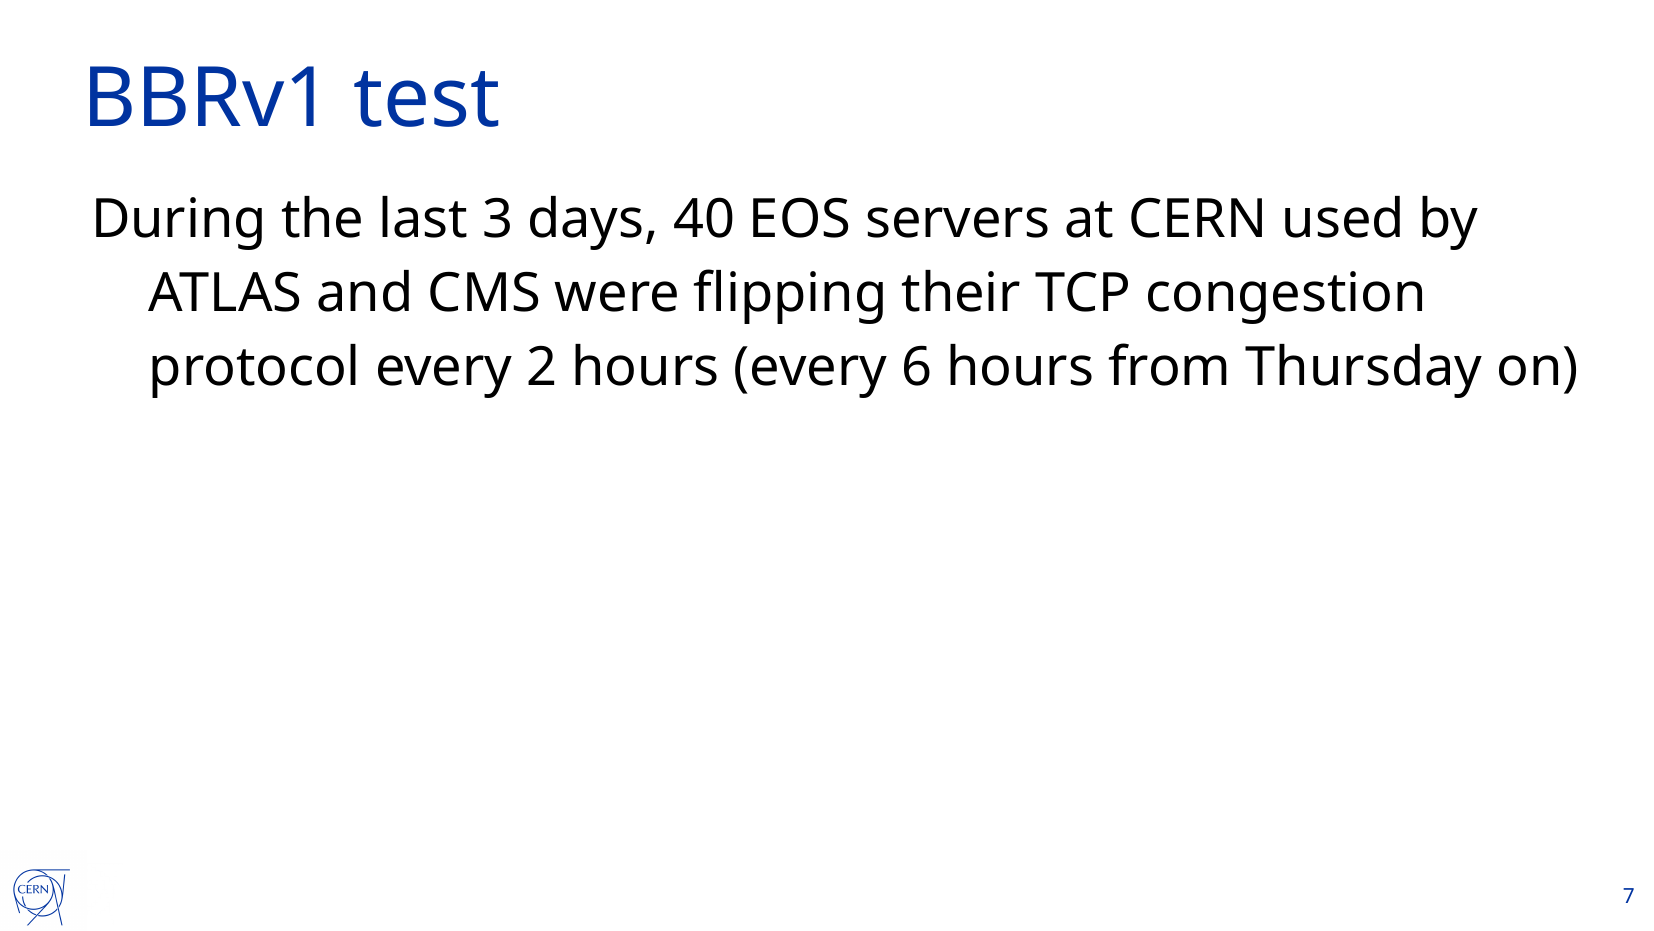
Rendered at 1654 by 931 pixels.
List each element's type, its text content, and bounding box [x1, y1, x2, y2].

text_box During the last 3 days, 40 EOS servers at CERN used by ATLAS and CMS were flipping their TCP congestion protocol every 2 hours (every 6 hours from Thursday on) [76, 172, 1601, 931]
title BBRv1 test [82, 37, 1571, 247]
picture [0, 850, 76, 931]
